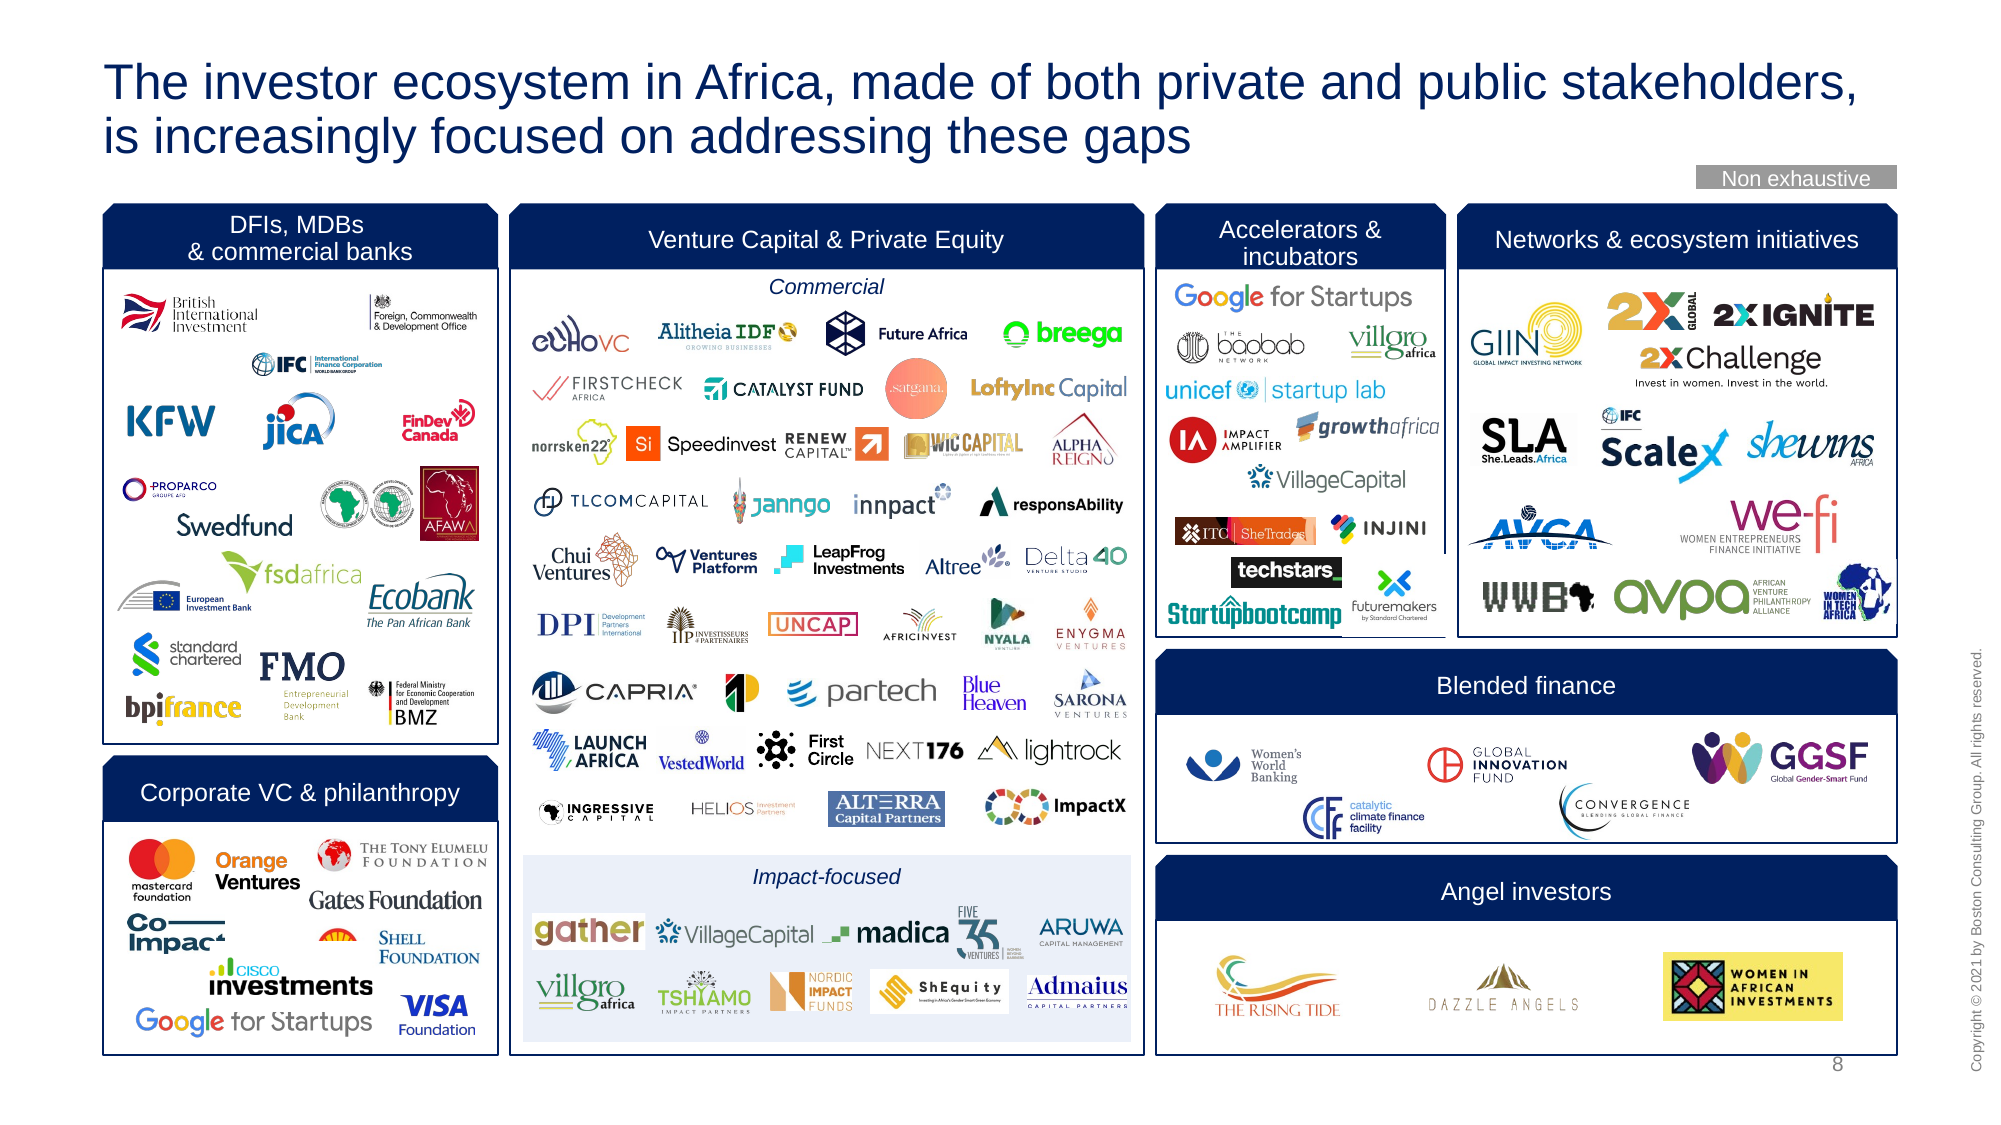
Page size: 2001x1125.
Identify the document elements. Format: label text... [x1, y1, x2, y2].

picture [864, 739, 965, 760]
picture [532, 610, 646, 639]
picture [1322, 507, 1437, 550]
picture [1186, 748, 1301, 784]
text_box [1156, 920, 1897, 1055]
picture [885, 358, 947, 419]
picture [785, 427, 889, 461]
picture [1464, 502, 1616, 551]
picture [319, 479, 415, 529]
picture [121, 293, 257, 332]
picture [666, 606, 748, 643]
text_box DFIs, MDBs & commercial banks [103, 204, 498, 269]
text_box Impact-focused [523, 855, 1131, 1042]
picture [919, 540, 1011, 579]
text_box [1458, 269, 1897, 637]
picture [367, 677, 476, 726]
picture [1175, 517, 1316, 545]
text_box Networks & ecosystem initiatives [1457, 204, 1897, 269]
picture [367, 573, 475, 627]
picture [1037, 915, 1127, 948]
picture [978, 786, 1127, 825]
picture [532, 913, 646, 950]
picture [1713, 292, 1874, 326]
picture [262, 391, 335, 450]
picture [532, 671, 697, 714]
picture [402, 400, 475, 441]
picture [828, 791, 945, 827]
picture [1592, 398, 1734, 486]
picture [1165, 324, 1321, 371]
picture [981, 598, 1034, 650]
picture [532, 729, 646, 771]
picture [532, 797, 659, 827]
picture [1037, 410, 1127, 470]
picture [1607, 292, 1696, 330]
picture [997, 314, 1127, 352]
picture [774, 545, 904, 574]
picture [127, 837, 196, 902]
text_box [1156, 714, 1897, 843]
picture [1210, 953, 1343, 1021]
text_box Venture Capital & Private Equity [510, 204, 1144, 269]
picture [704, 377, 863, 400]
text_box Commercial [523, 273, 1131, 301]
picture [132, 632, 241, 676]
picture [399, 994, 475, 1035]
text_box [1156, 269, 1445, 637]
picture [878, 607, 961, 642]
text_box [103, 821, 498, 1055]
picture [1692, 732, 1868, 784]
picture [770, 972, 852, 1011]
picture [653, 915, 815, 948]
picture [969, 375, 1127, 402]
picture [1427, 955, 1579, 1019]
picture [826, 310, 967, 356]
text_box Blended finance [1156, 649, 1897, 714]
picture [653, 545, 759, 574]
picture [656, 726, 746, 774]
picture [756, 730, 854, 770]
picture [532, 314, 629, 352]
picture [626, 426, 776, 461]
picture [121, 476, 217, 502]
picture [1166, 376, 1386, 403]
picture [1027, 975, 1127, 1008]
text_box Accelerators & incubators [1156, 204, 1446, 269]
picture [420, 467, 479, 541]
picture [975, 732, 1127, 768]
picture [1053, 667, 1127, 718]
picture [692, 787, 795, 829]
picture [1345, 322, 1439, 362]
picture [1168, 416, 1407, 493]
picture [1426, 745, 1689, 840]
picture [822, 920, 949, 943]
picture [1483, 582, 1594, 612]
picture [1026, 546, 1127, 573]
picture [975, 482, 1127, 519]
picture [532, 532, 638, 587]
picture [1663, 952, 1843, 1021]
picture [870, 970, 1009, 1014]
picture [963, 675, 1026, 710]
text_box Angel investors [1156, 855, 1897, 920]
picture [898, 428, 1028, 463]
picture [656, 969, 752, 1015]
picture [787, 678, 936, 707]
picture [532, 485, 709, 517]
picture [1301, 794, 1426, 840]
text_box [103, 269, 498, 744]
text_box Corporate VC & philanthropy [103, 756, 498, 821]
picture [1747, 420, 1874, 468]
picture [1677, 493, 1840, 555]
title The investor ecosystem in Africa, made of both private and public stakeholders, is increasingly focused on addressing these gaps [103, 55, 1897, 165]
picture [1462, 297, 1591, 370]
picture [1610, 578, 1814, 621]
picture [955, 903, 1030, 960]
picture [724, 672, 760, 713]
picture [116, 551, 361, 615]
picture [854, 483, 951, 519]
picture [127, 913, 482, 1038]
picture [126, 692, 241, 726]
picture [1633, 343, 1828, 388]
picture [1296, 411, 1439, 442]
picture [532, 419, 617, 465]
text_box Non exhaustive [1696, 165, 1897, 189]
picture [1818, 559, 1897, 624]
text_box [510, 269, 1144, 1055]
picture [308, 824, 497, 922]
picture [212, 850, 303, 890]
picture [1164, 554, 1446, 637]
picture [532, 376, 682, 401]
picture [257, 649, 349, 721]
picture [532, 970, 638, 1014]
picture [1470, 413, 1578, 466]
picture [176, 513, 292, 536]
picture [251, 273, 482, 376]
picture [733, 477, 830, 524]
picture [658, 312, 797, 354]
picture [1174, 282, 1426, 313]
picture [1054, 597, 1127, 651]
picture [126, 404, 216, 437]
picture [768, 612, 858, 636]
